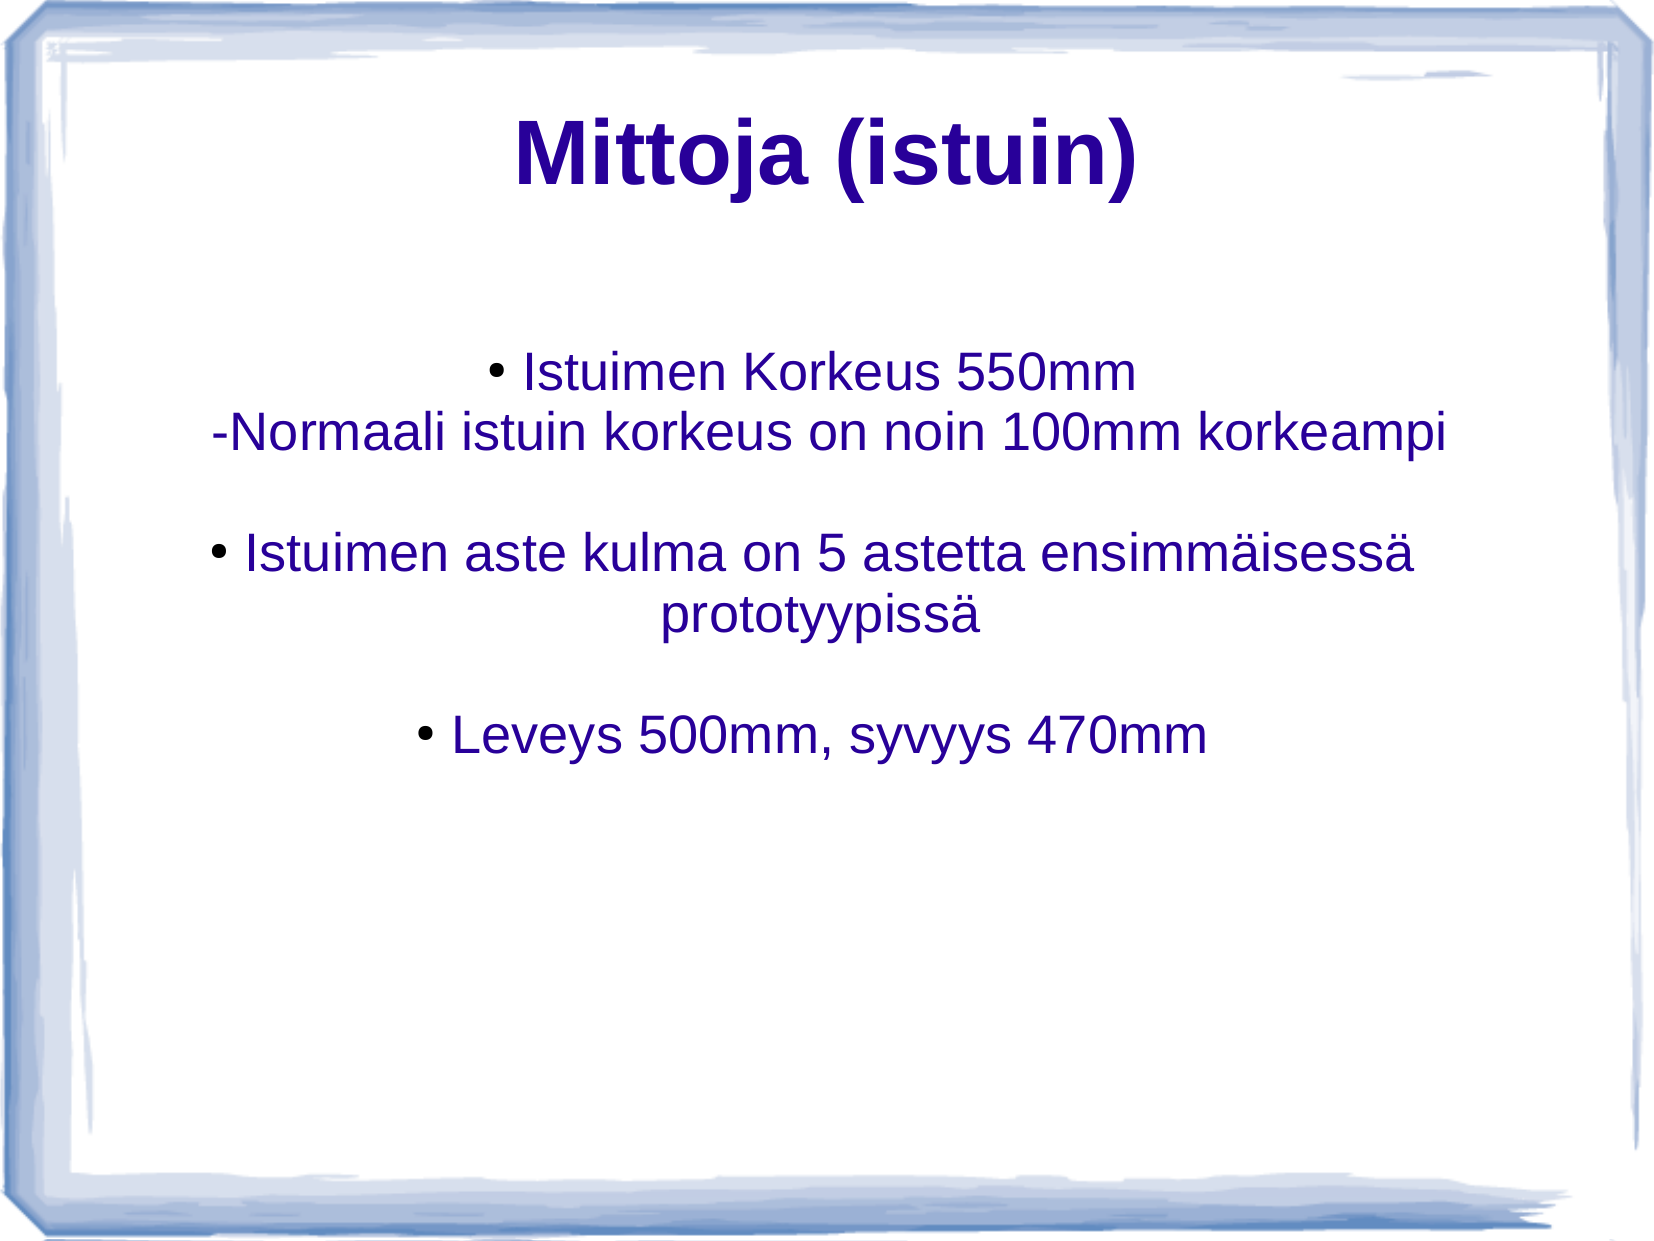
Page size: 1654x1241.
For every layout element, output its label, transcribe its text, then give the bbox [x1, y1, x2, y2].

subtitle Istuimen Korkeus 550mm -Normaali istuin korkeus on noin 100mm korkeampi Istuimen aste kulma on 5 astetta ensimmäisessä prototyypissä Leveys 500mm, syvyys 470mm [76, 220, 1565, 886]
picture [0, 0, 1654, 1241]
title Mittoja (istuin) [82, 49, 1571, 257]
